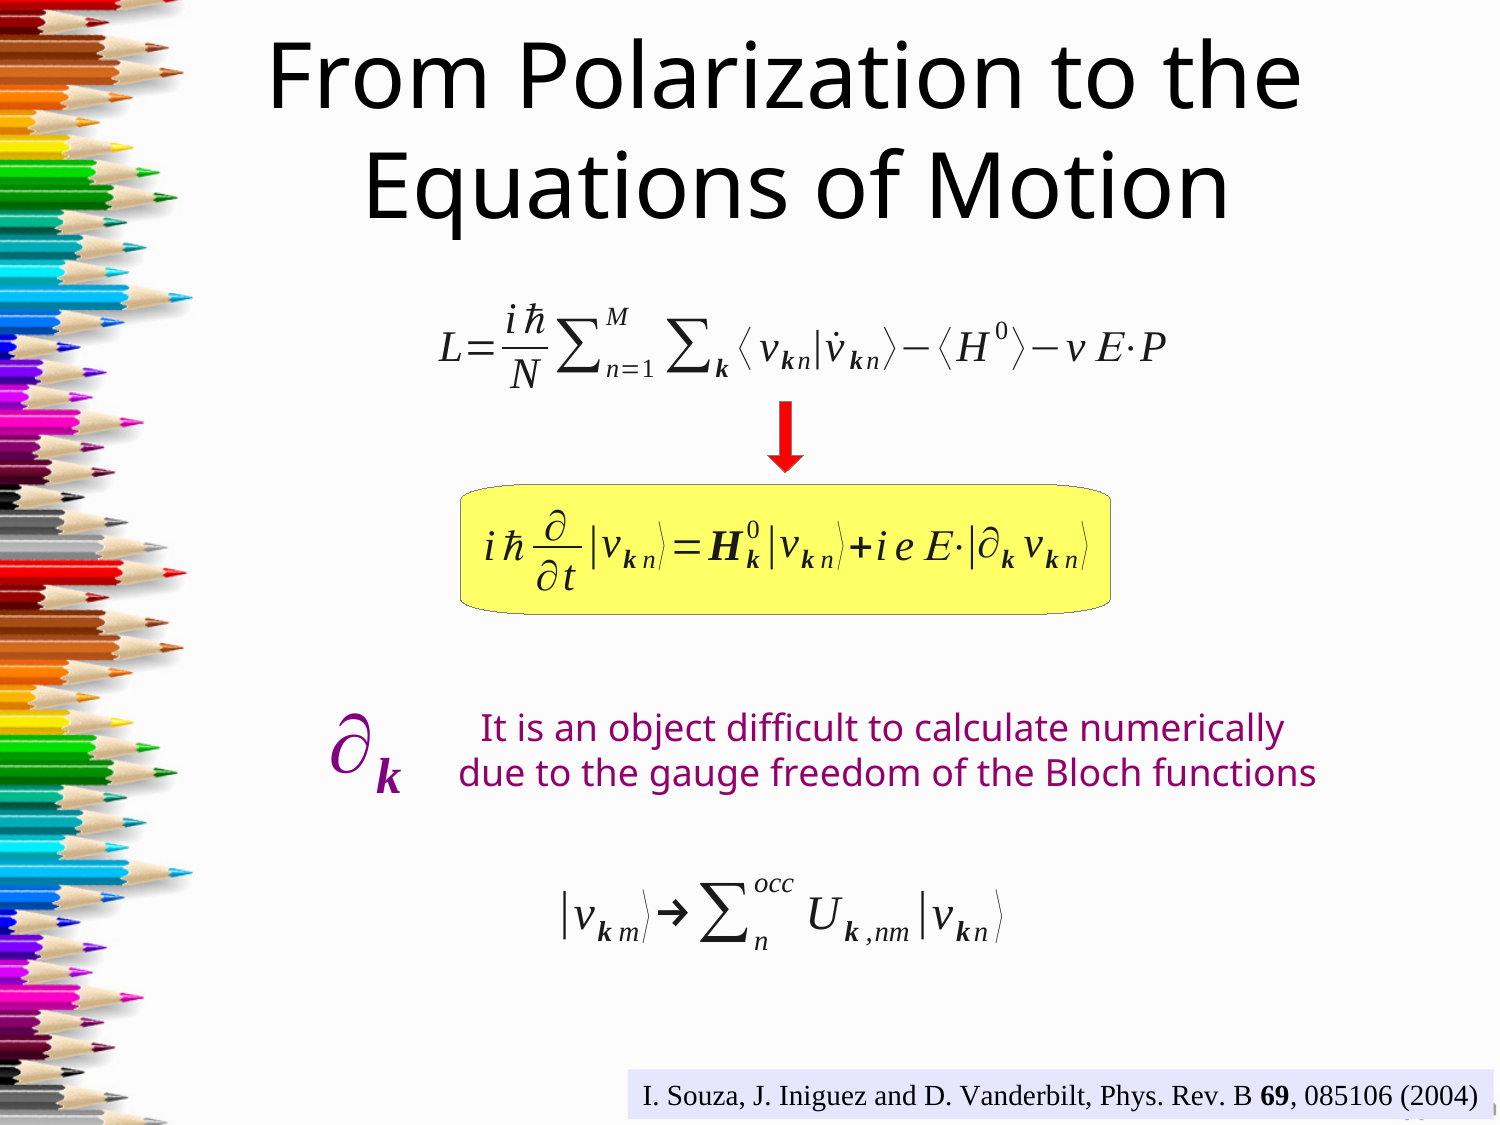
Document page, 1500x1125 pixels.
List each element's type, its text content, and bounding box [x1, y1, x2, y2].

text_box [460, 484, 1111, 615]
chart [543, 865, 1016, 957]
chart [307, 708, 426, 804]
text_box [767, 401, 804, 473]
text_box It is an object difficult to calculate numerically due to the gauge freedom of the Bloch functions [443, 696, 1207, 802]
chart [425, 295, 1179, 400]
picture [0, 0, 1500, 1125]
text_box I. Souza, J. Iniguez and D. Vanderbilt, Phys. Rev. B 69, 085106 (2004) [627, 1069, 1489, 1120]
chart [472, 507, 1102, 599]
title From Polarization to the Equations of Motion [122, 9, 1473, 245]
